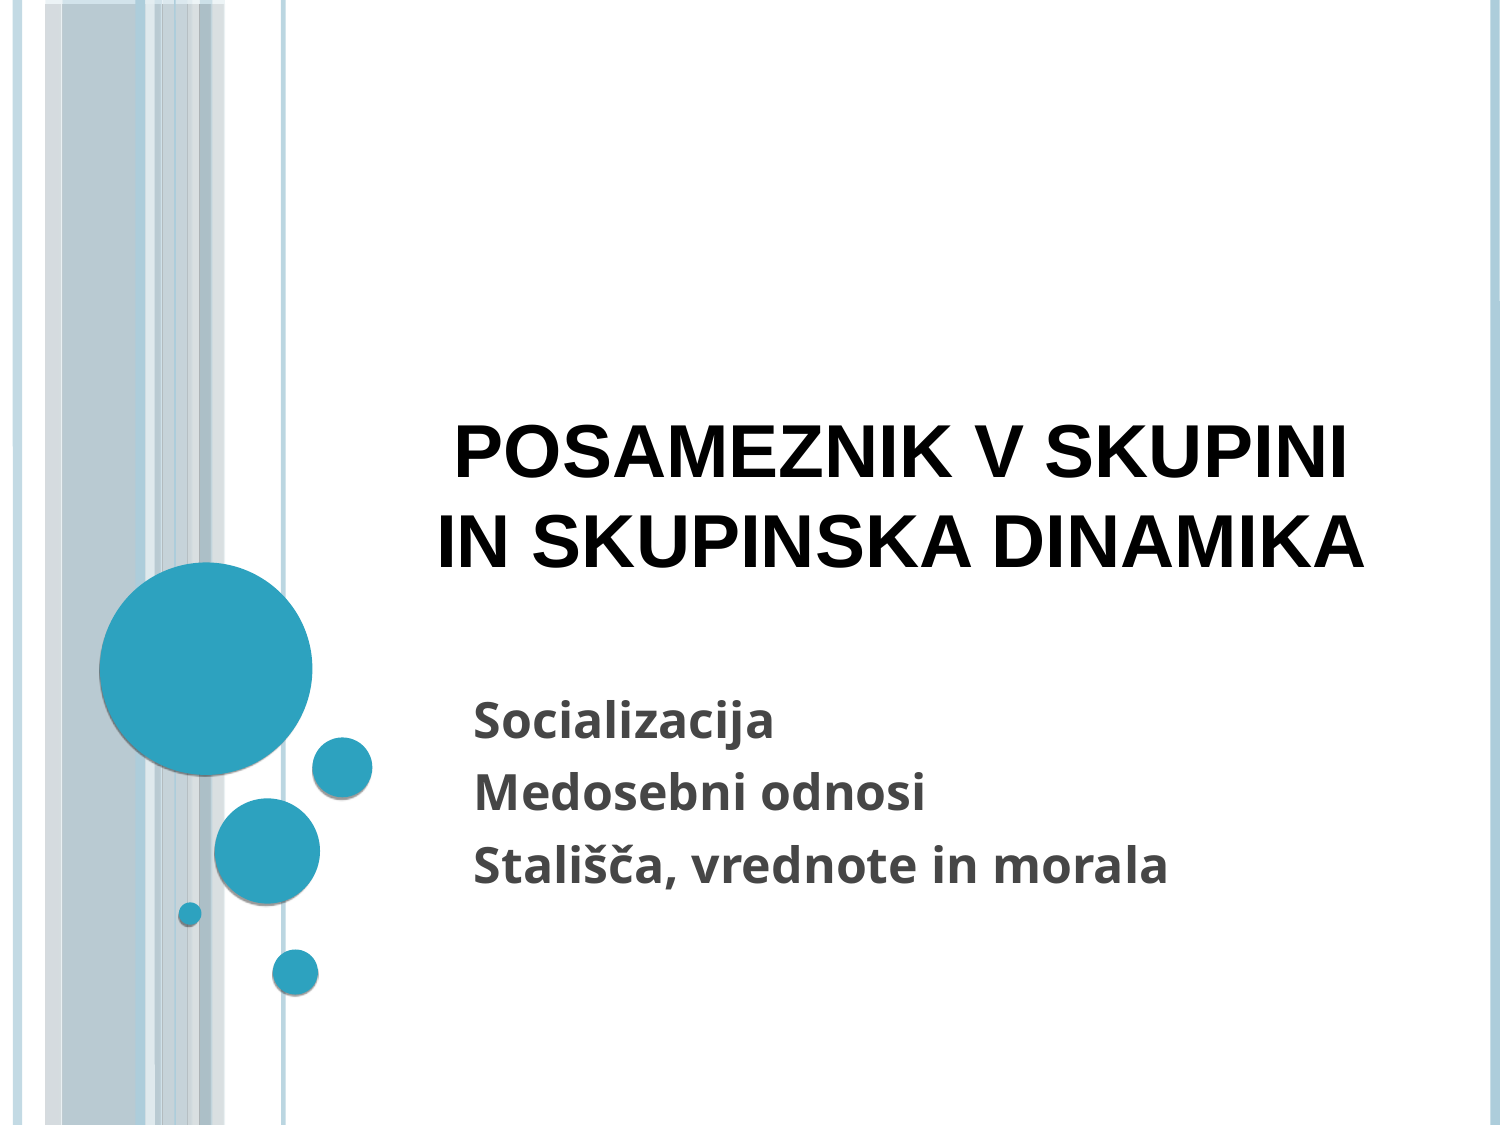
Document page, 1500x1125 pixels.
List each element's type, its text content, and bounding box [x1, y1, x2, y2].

subtitle Socializacija Medosebni odnosi Stališča, vrednote in morala [383, 680, 1397, 906]
title POSAMEZNIK V SKUPINI IN SKUPINSKA DINAMIKA [395, 278, 1408, 590]
